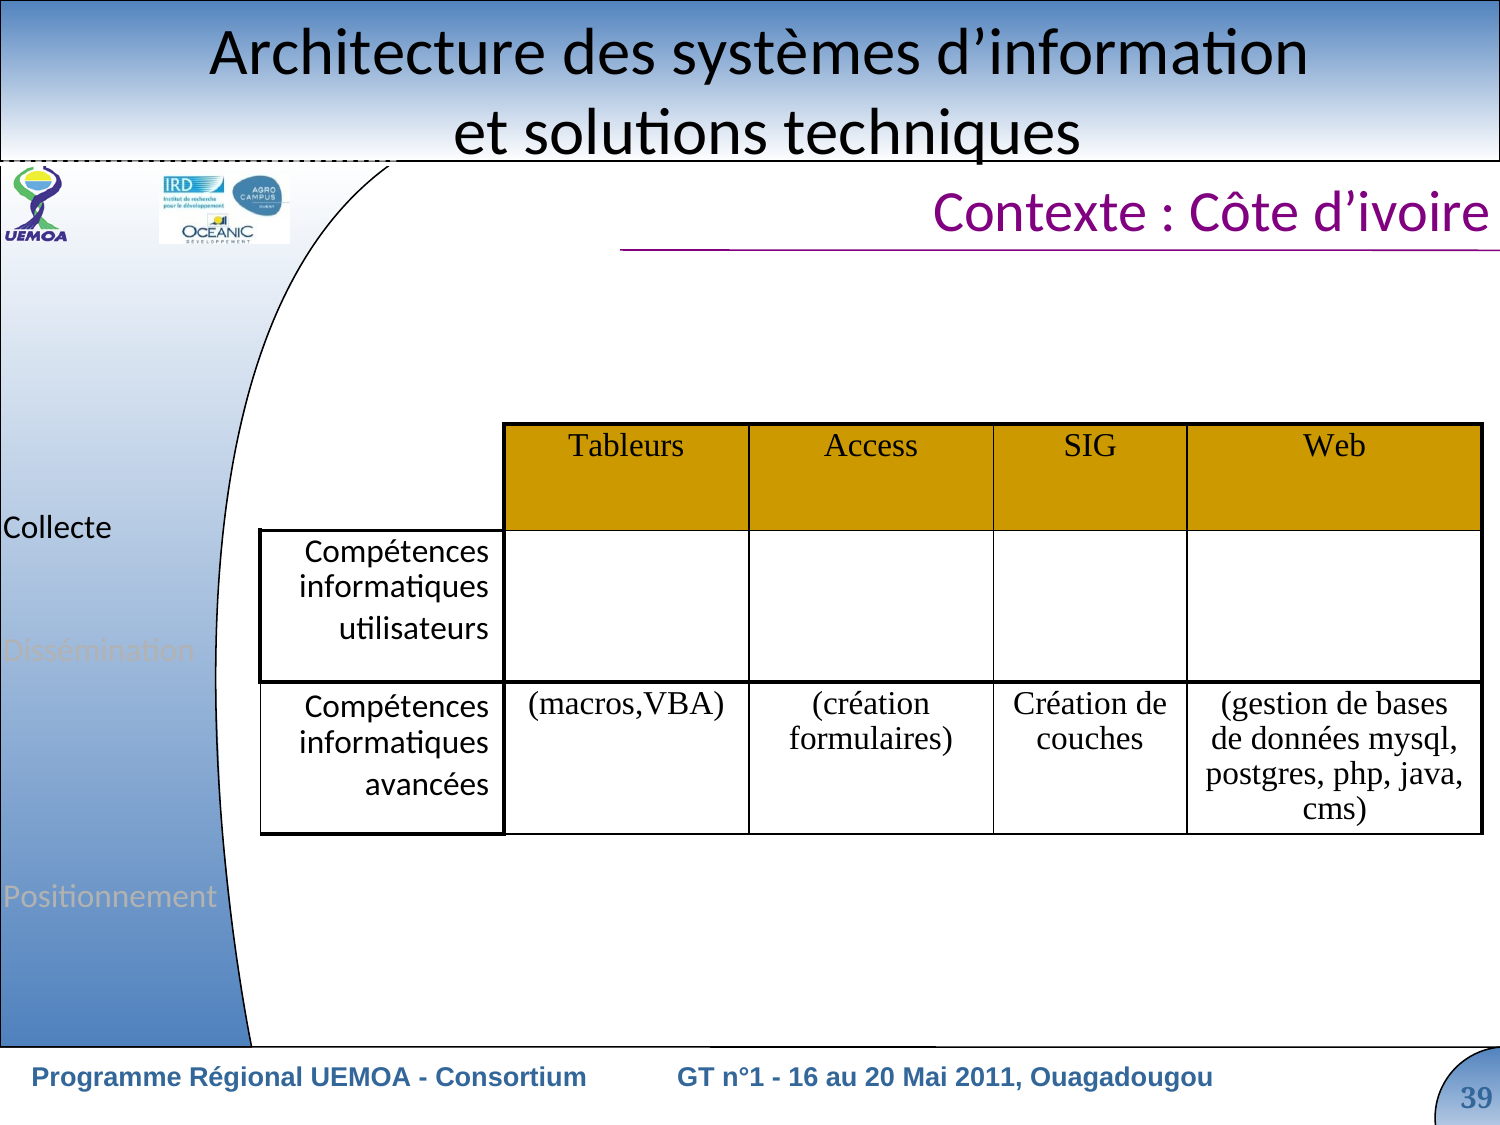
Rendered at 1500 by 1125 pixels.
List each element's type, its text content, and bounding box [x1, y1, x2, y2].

table_header SIG [994, 426, 1186, 530]
table_cell (macros,VBA) [506, 684, 748, 833]
picture [0, 166, 73, 244]
table_header Collecte Dissémination Positionnement [0, 497, 313, 1045]
table_cell [1188, 531, 1480, 680]
table_header [260, 424, 502, 529]
table_header Tableurs [506, 426, 748, 530]
table_cell (gestion de bases de données mysql, postgres, php, java, cms) [1188, 684, 1480, 833]
table_header Access [750, 426, 993, 530]
picture [159, 173, 265, 244]
table_cell (création formulaires) [750, 684, 993, 833]
table_cell [506, 531, 748, 680]
text_box Contexte : Côte d’ivoire [265, 165, 1500, 251]
table_cell Création de couches [994, 684, 1186, 833]
table_cell [994, 531, 1186, 680]
text_box Architecture des systèmes d’information et solutions techniques [53, 0, 1483, 161]
table_cell [750, 531, 993, 680]
table_header Web [1188, 426, 1480, 530]
table_cell Compétences informatiques avancées [261, 684, 502, 832]
table_cell Compétences informatiques utilisateurs [262, 532, 502, 680]
